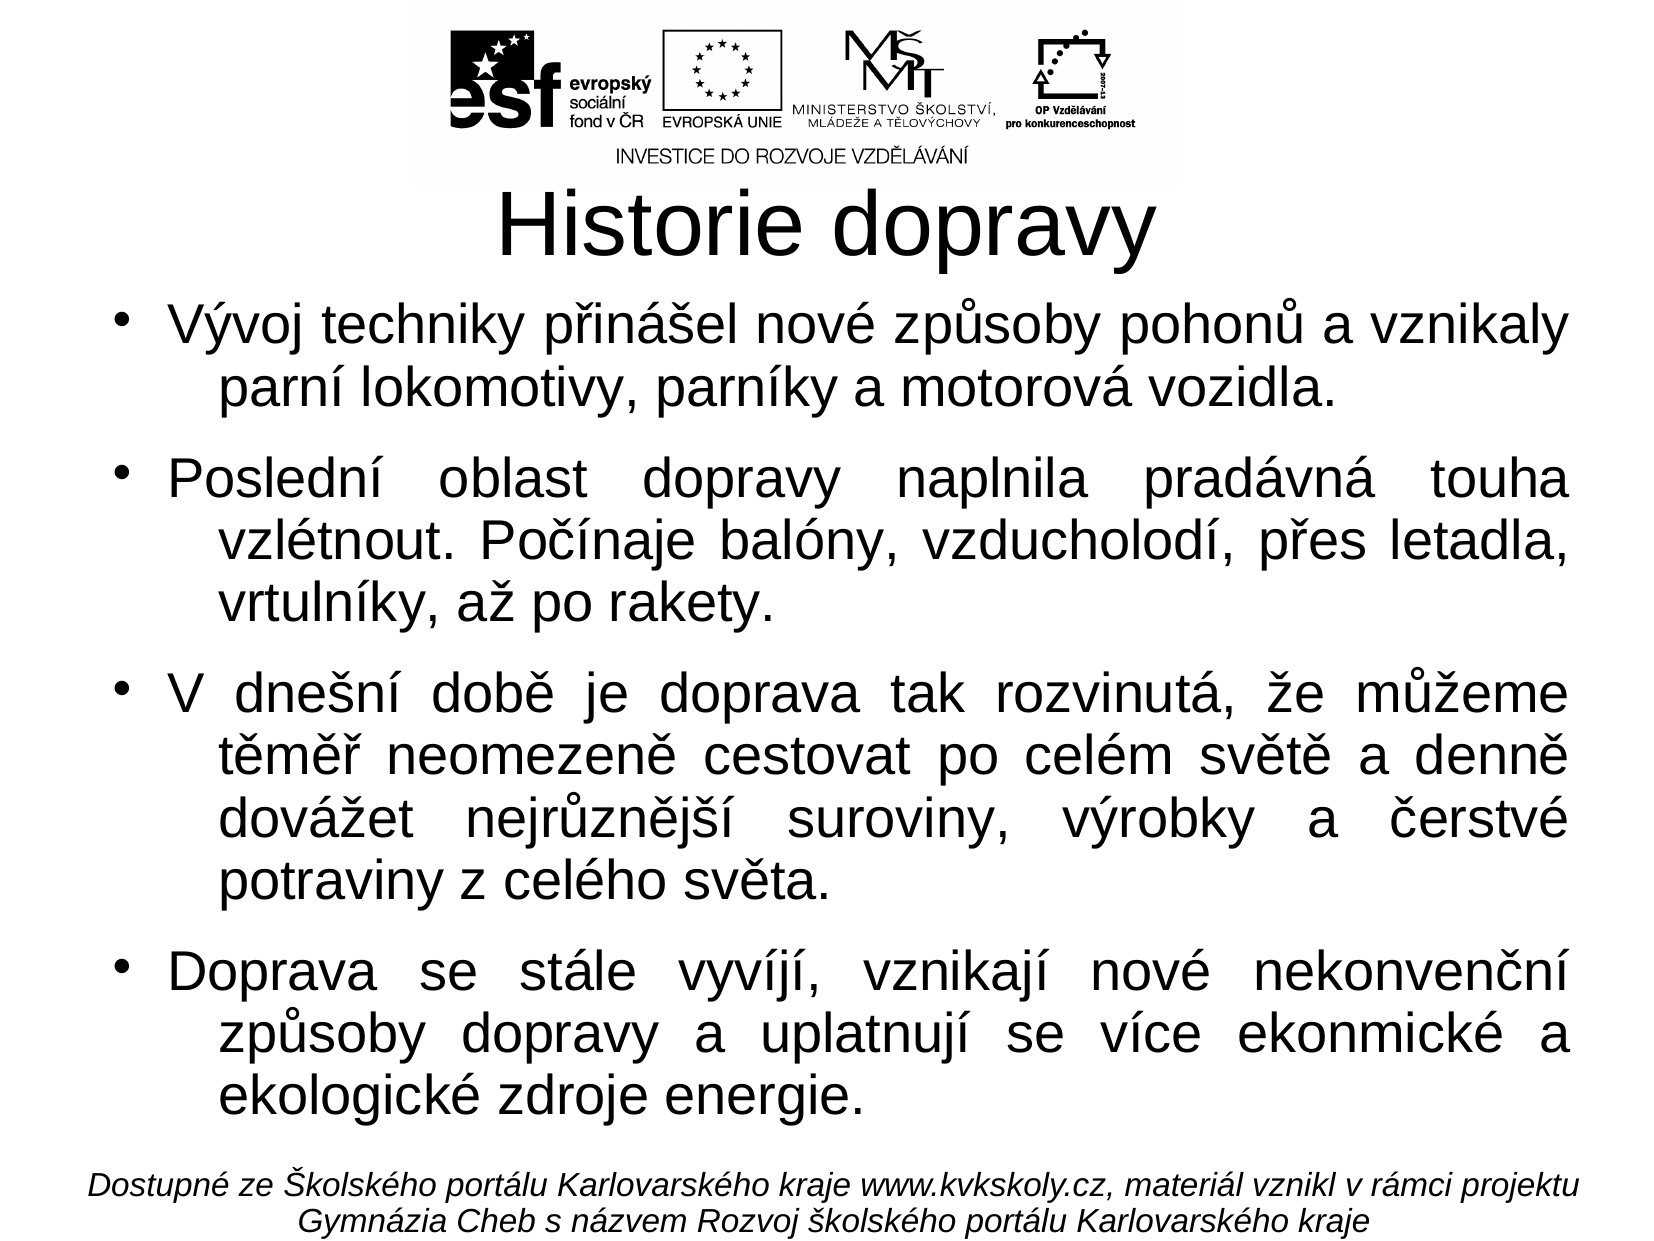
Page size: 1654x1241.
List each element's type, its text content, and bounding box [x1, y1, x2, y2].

text_box Dostupné ze Školského portálu Karlovarského kraje www.kvkskoly.cz, materiál vznikl v rámci projektu Gymnázia Cheb s názvem Rozvoj školského portálu Karlovarského kraje [45, 1168, 1624, 1241]
list Vývoj techniky přinášel nové způsoby pohonů a vznikaly parní lokomotivy, parníky a motorová vozidla. Poslední oblast dopravy naplnila pradávná touha vzlétnout. Počínaje balóny, vzducholodí, přes letadla, vrtulníky, až po rakety. V dnešní době je doprava tak rozvinutá, že můžeme těměř neomezeně cestovat po celém světě a denně dovážet nejrůznější suroviny, výrobky a čerstvé potraviny z celého světa. Doprava se stále vyvíjí, vznikají nové nekonvenční způsoby dopravy a uplatnují se více ekonmické a ekologické zdroje energie. [82, 290, 1571, 1165]
title Historie dopravy [82, 147, 1571, 290]
picture [414, 0, 1182, 188]
